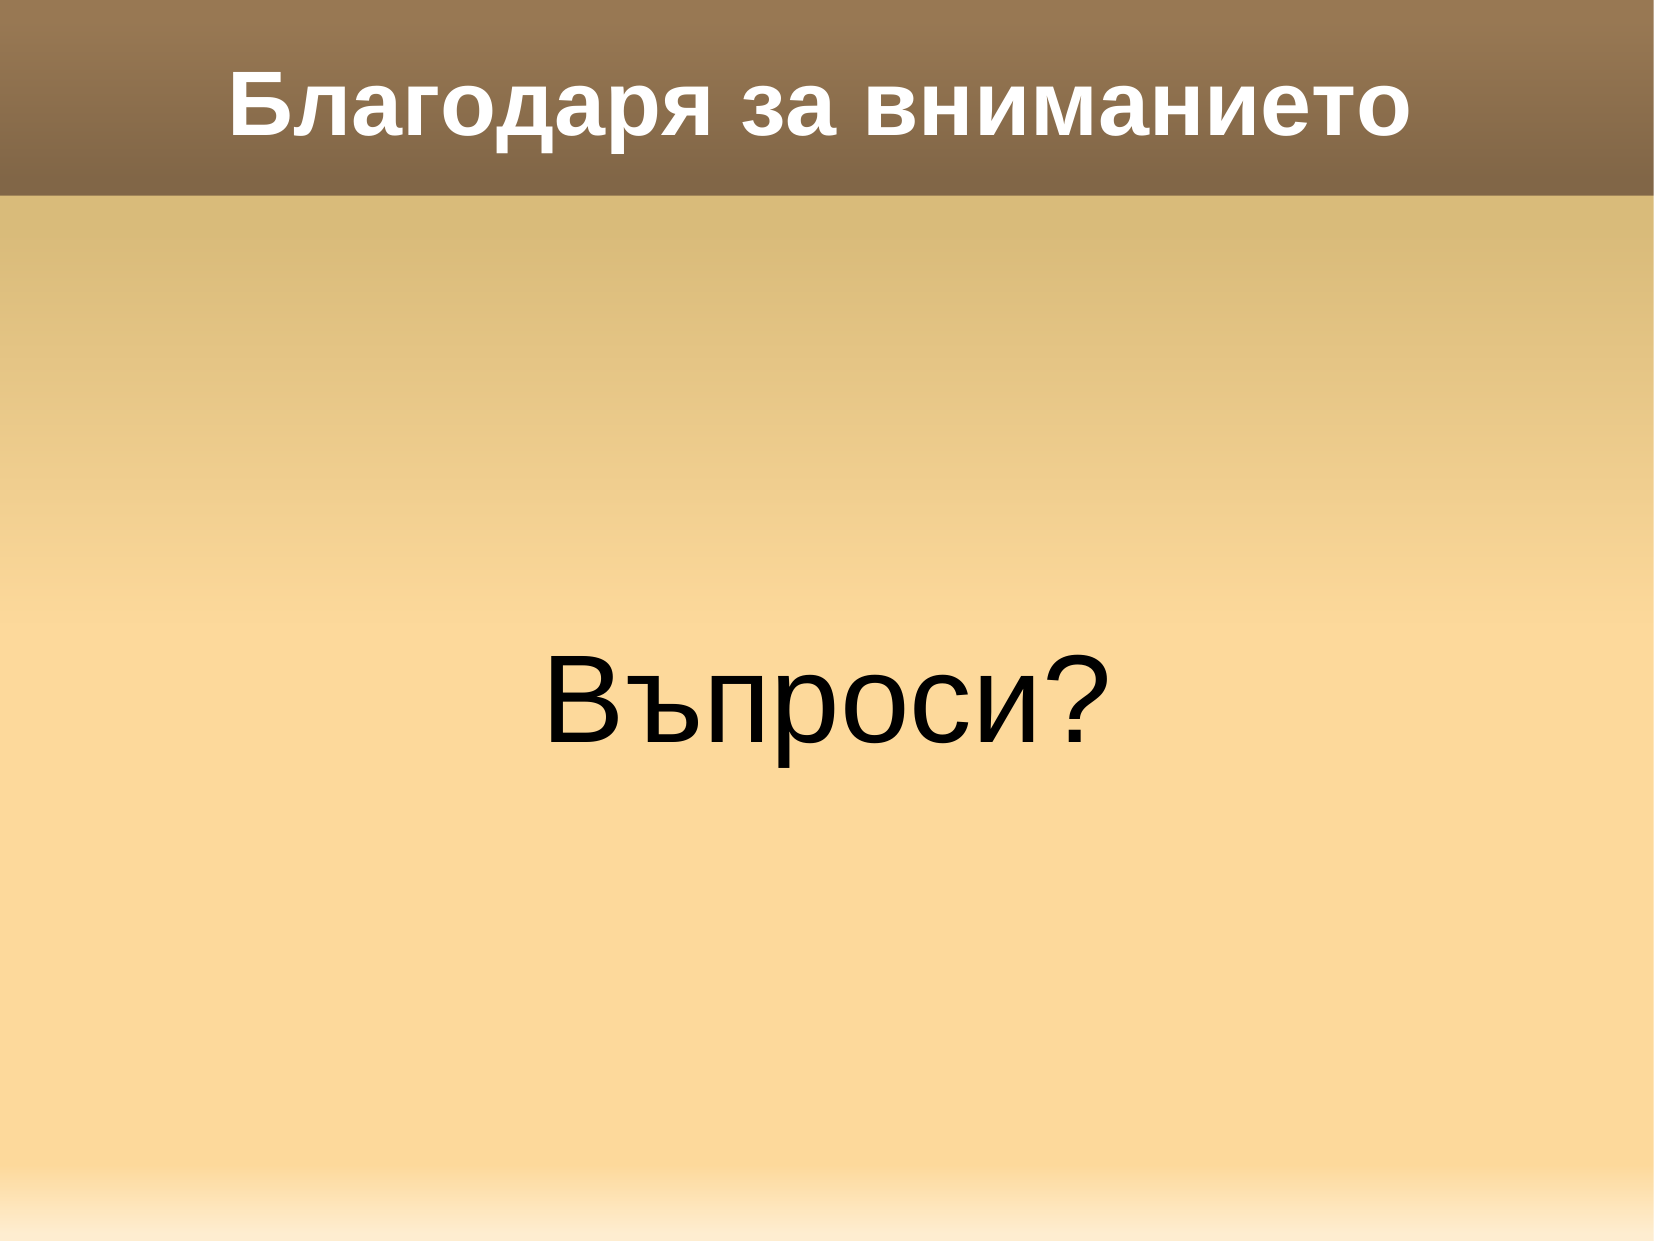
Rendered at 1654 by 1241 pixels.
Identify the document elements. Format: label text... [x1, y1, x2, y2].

title Благодаря за вниманието [76, 7, 1565, 200]
subtitle Въпроси? [82, 297, 1571, 1102]
picture [0, 0, 1654, 1241]
